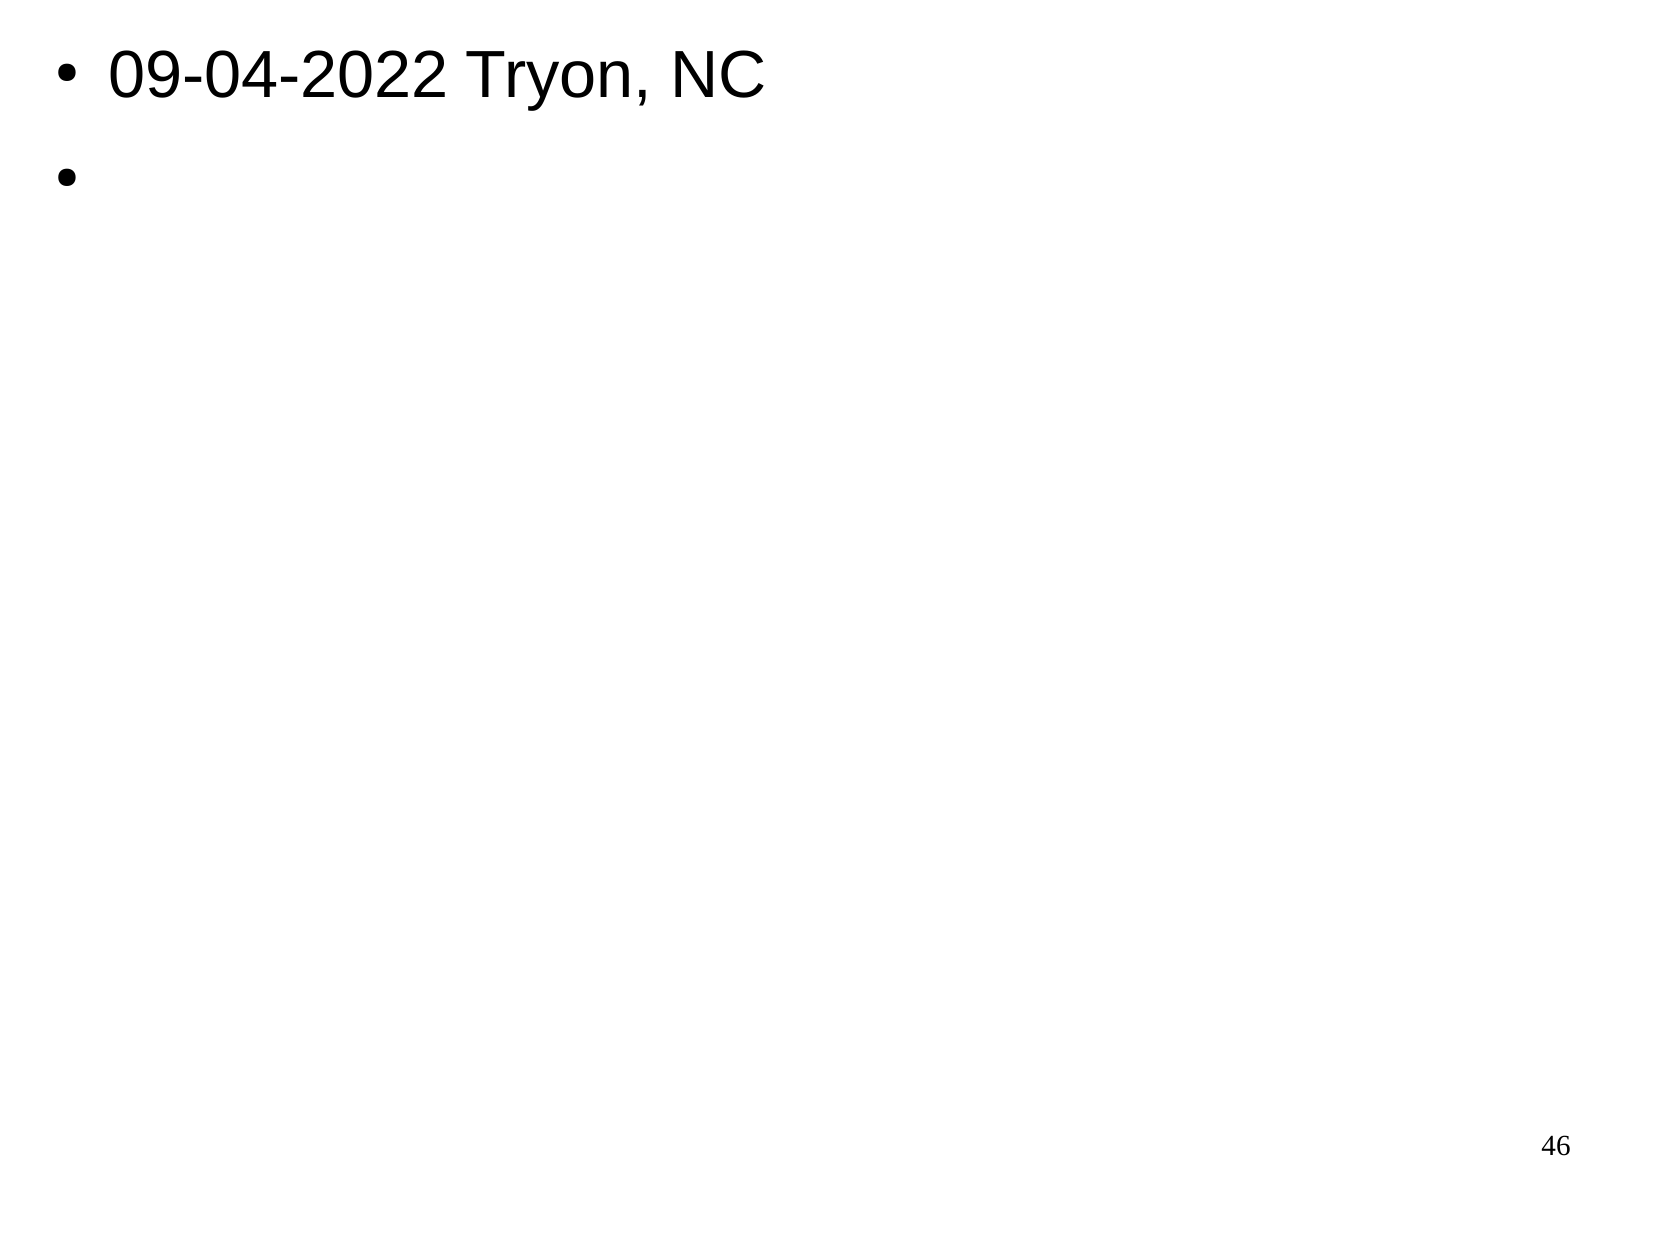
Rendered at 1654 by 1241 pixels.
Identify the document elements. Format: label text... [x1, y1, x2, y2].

list 09-04-2022 Tryon, NC [37, 37, 1613, 1238]
